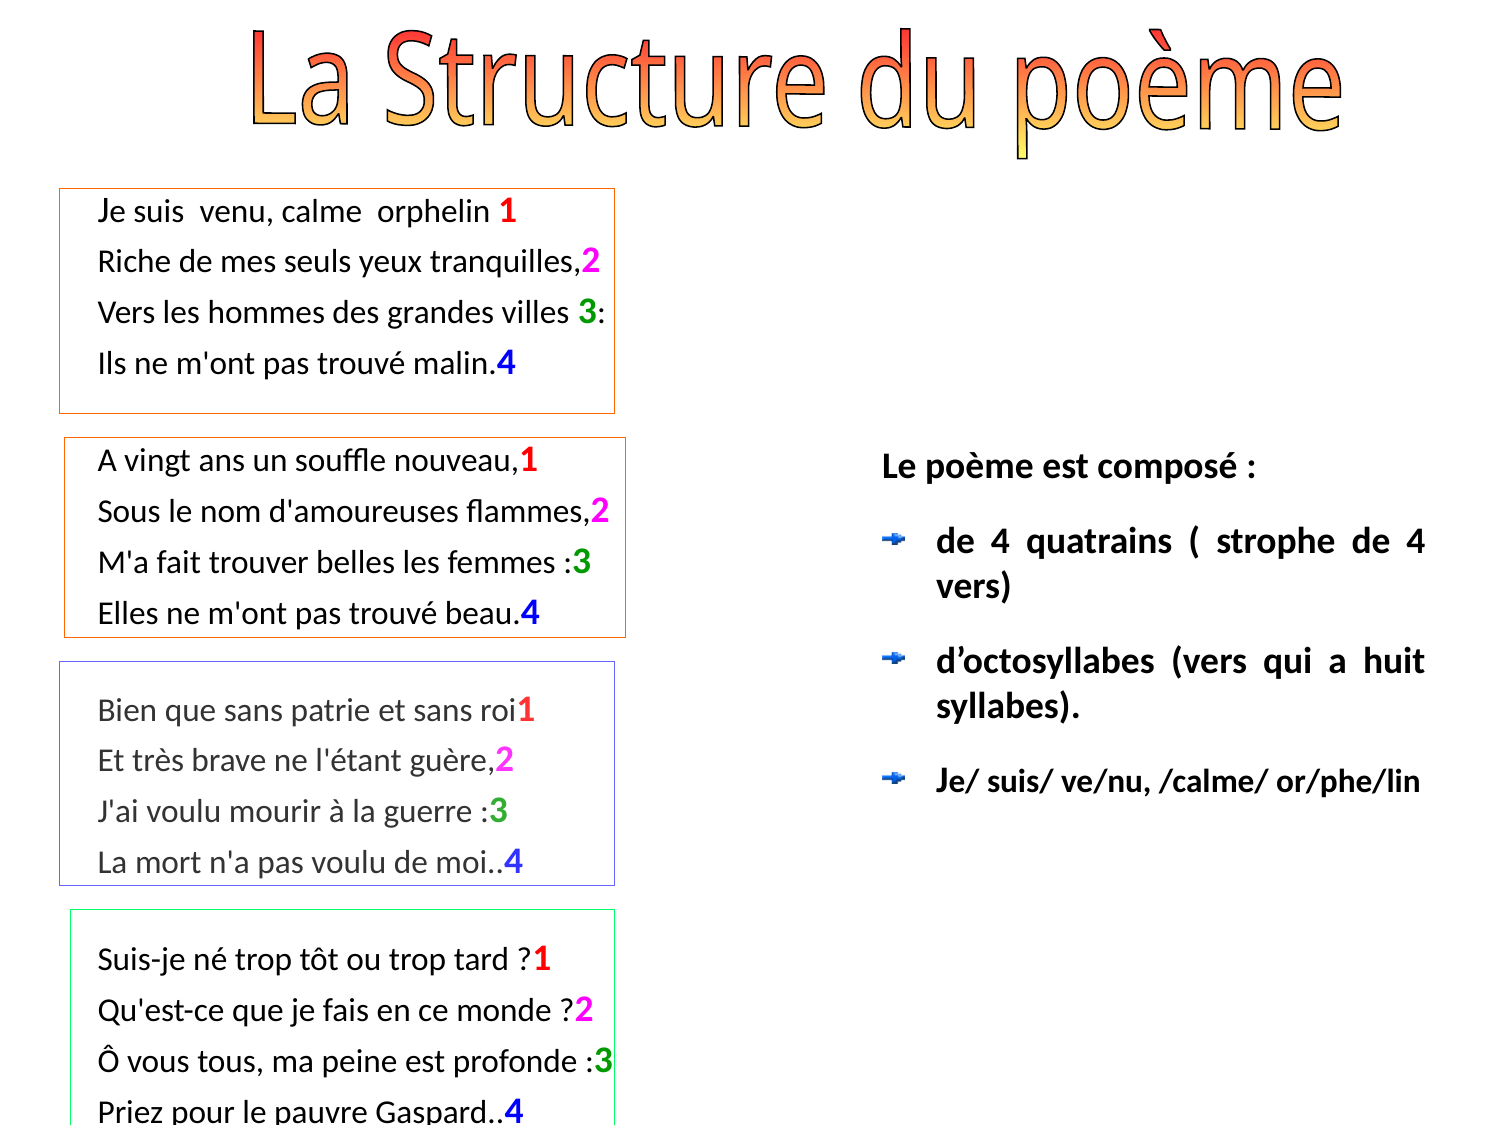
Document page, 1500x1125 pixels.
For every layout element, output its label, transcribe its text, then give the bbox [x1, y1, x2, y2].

text_box [64, 437, 626, 638]
text_box La Structure du poème [1139, 57, 1187, 130]
text_box [70, 909, 615, 1125]
text_box La Structure du poème [675, 56, 723, 128]
text_box La Structure du poème [586, 54, 627, 127]
text_box La Structure du poème [302, 53, 348, 125]
text_box La Structure du poème [387, 30, 434, 126]
text_box La Structure du poème [525, 55, 573, 127]
text_box La Structure du poème [1077, 57, 1129, 130]
list Le poème est composé : de 4 quatrains ( strophe de 4 vers) d’octosyllabes (vers qui a huit syllabes). Je/ suis/ ve/nu, /calme/ or/phe/lin [850, 354, 1441, 839]
text_box La Structure du poème [1017, 57, 1067, 159]
text_box La Structure du poème [1200, 58, 1280, 130]
text_box La Structure du poème [439, 39, 474, 126]
text_box La Structure du poème [926, 57, 974, 129]
text_box La Structure du poème [631, 40, 666, 127]
text_box La Structure du poème [776, 55, 824, 128]
text_box La Structure du poème [739, 55, 772, 127]
text_box La Structure du poème [1149, 29, 1171, 51]
list Je suis venu, calme orphelin 1 Riche de mes seuls yeux tranquilles,2 Vers les hommes des grandes villes 3: Ils ne m'ont pas trouvé malin.4 A vingt ans un souffle nouveau,1 Sous le nom d'amoureuses flammes,2 M'a fait trouver belles les femmes :3 Elles ne m'ont pas trouvé beau.4 Bien que sans patrie et sans roi1 Et très brave ne l'étant guère,2 J'ai voulu mourir à la guerre :3 La mort n'a pas voulu de moi..4 Suis-je né trop tôt ou trop tard ?1 Qu'est-ce que je fais en ce monde ?2 Ô vous tous, ma peine est profonde :3 Priez pour le pauvre Gaspard..4 [82, 177, 804, 1075]
text_box La Structure du poème [484, 54, 517, 125]
text_box La Structure du poème [253, 31, 296, 124]
text_box [59, 188, 615, 414]
text_box La Structure du poème [1293, 58, 1341, 131]
text_box La Structure du poème [861, 28, 911, 129]
text_box [59, 661, 615, 886]
